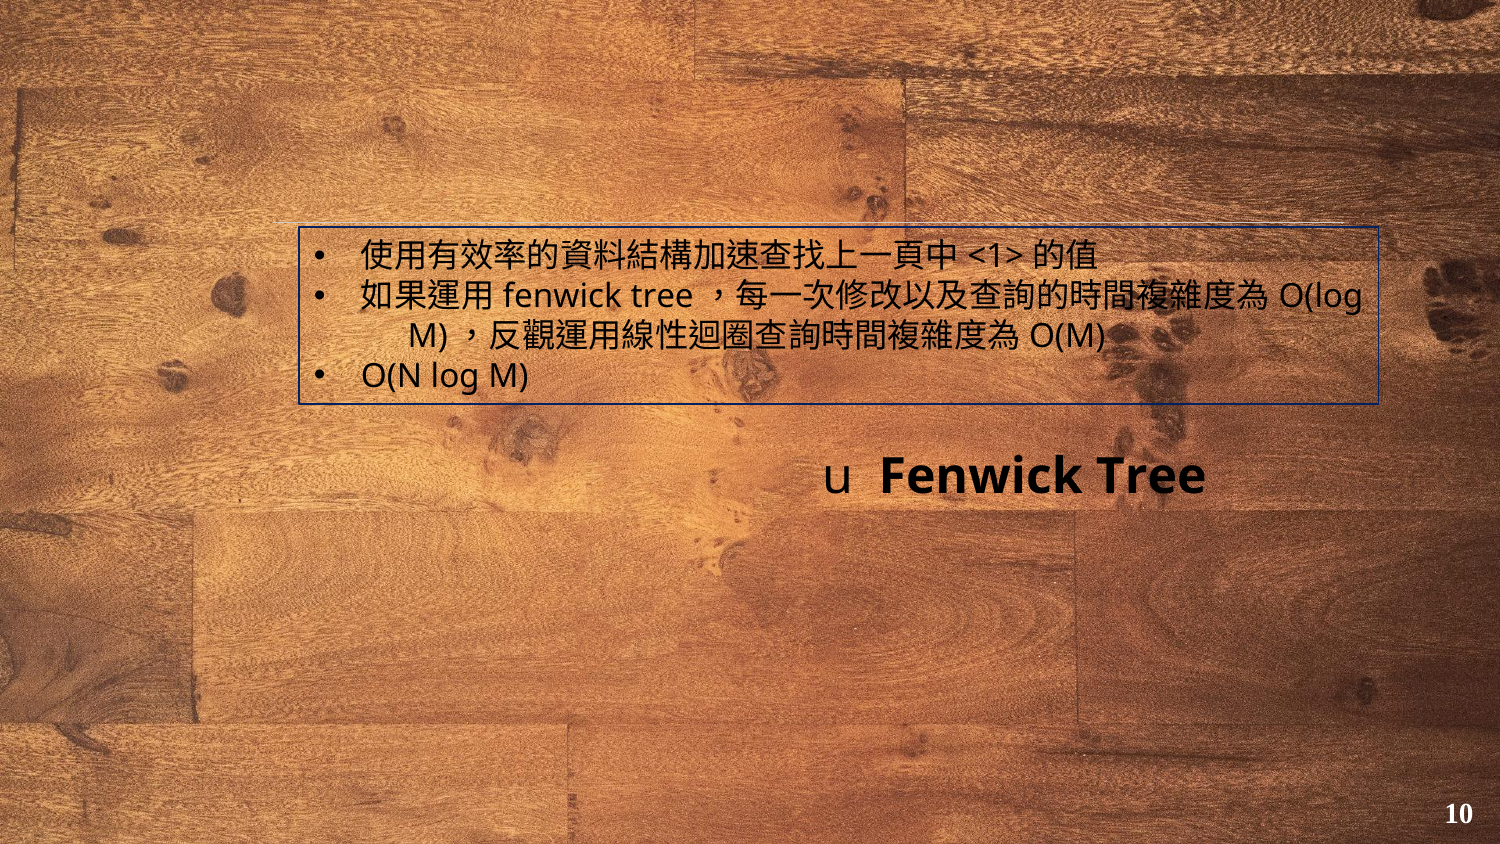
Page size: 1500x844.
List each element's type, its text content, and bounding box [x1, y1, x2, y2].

text_box 使用有效率的資料結構加速查找上一頁中<1>的值 如果運用fenwick tree，每一次修改以及查詢的時間複雜度為O(log M)，反觀運用線性迴圈查詢時間複雜度為O(M) O(N log M) [298, 227, 1379, 404]
title Fenwick Tree [255, 117, 1341, 233]
slide_number 9 [1429, 779, 1500, 844]
